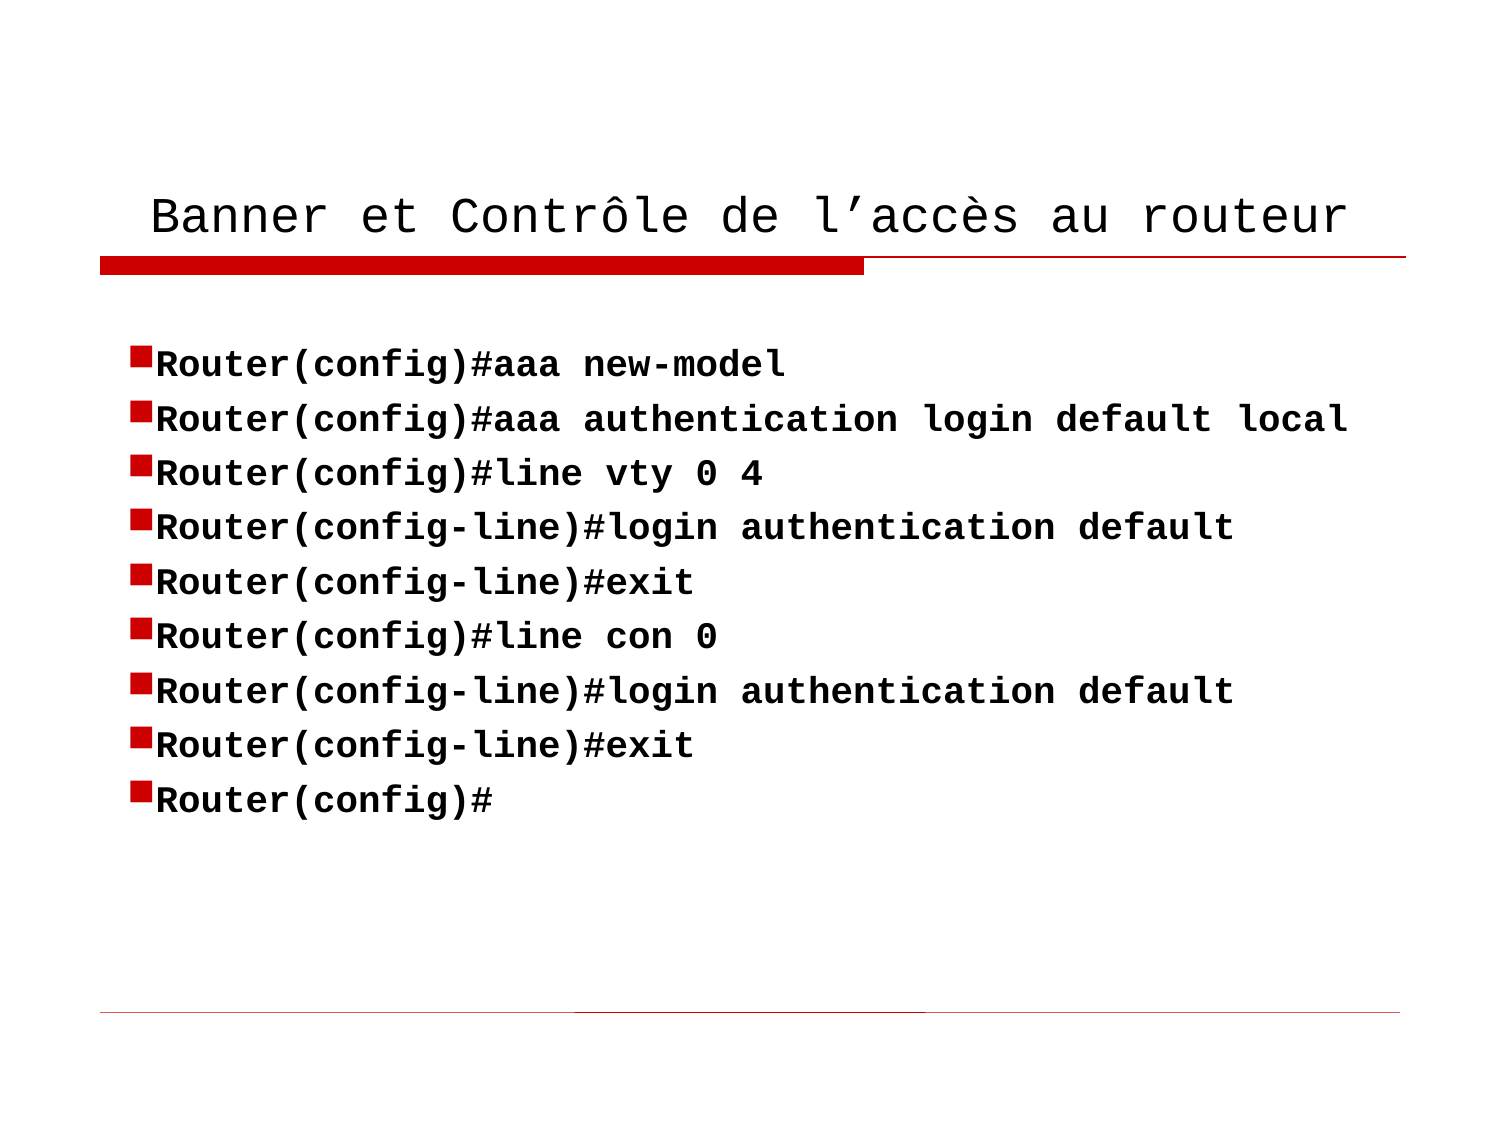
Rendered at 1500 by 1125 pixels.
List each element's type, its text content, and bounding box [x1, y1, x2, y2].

list Router(config)#aaa new-model Router(config)#aaa authentication login default local Router(config)#line vty 0 4 Router(config-line)#login authentication default Router(config-line)#exit Router(config)#line con 0 Router(config-line)#login authentication default Router(config-line)#exit Router(config)# [112, 262, 1459, 1006]
title Banner et Contrôle de l’accès au routeur [94, 50, 1407, 250]
